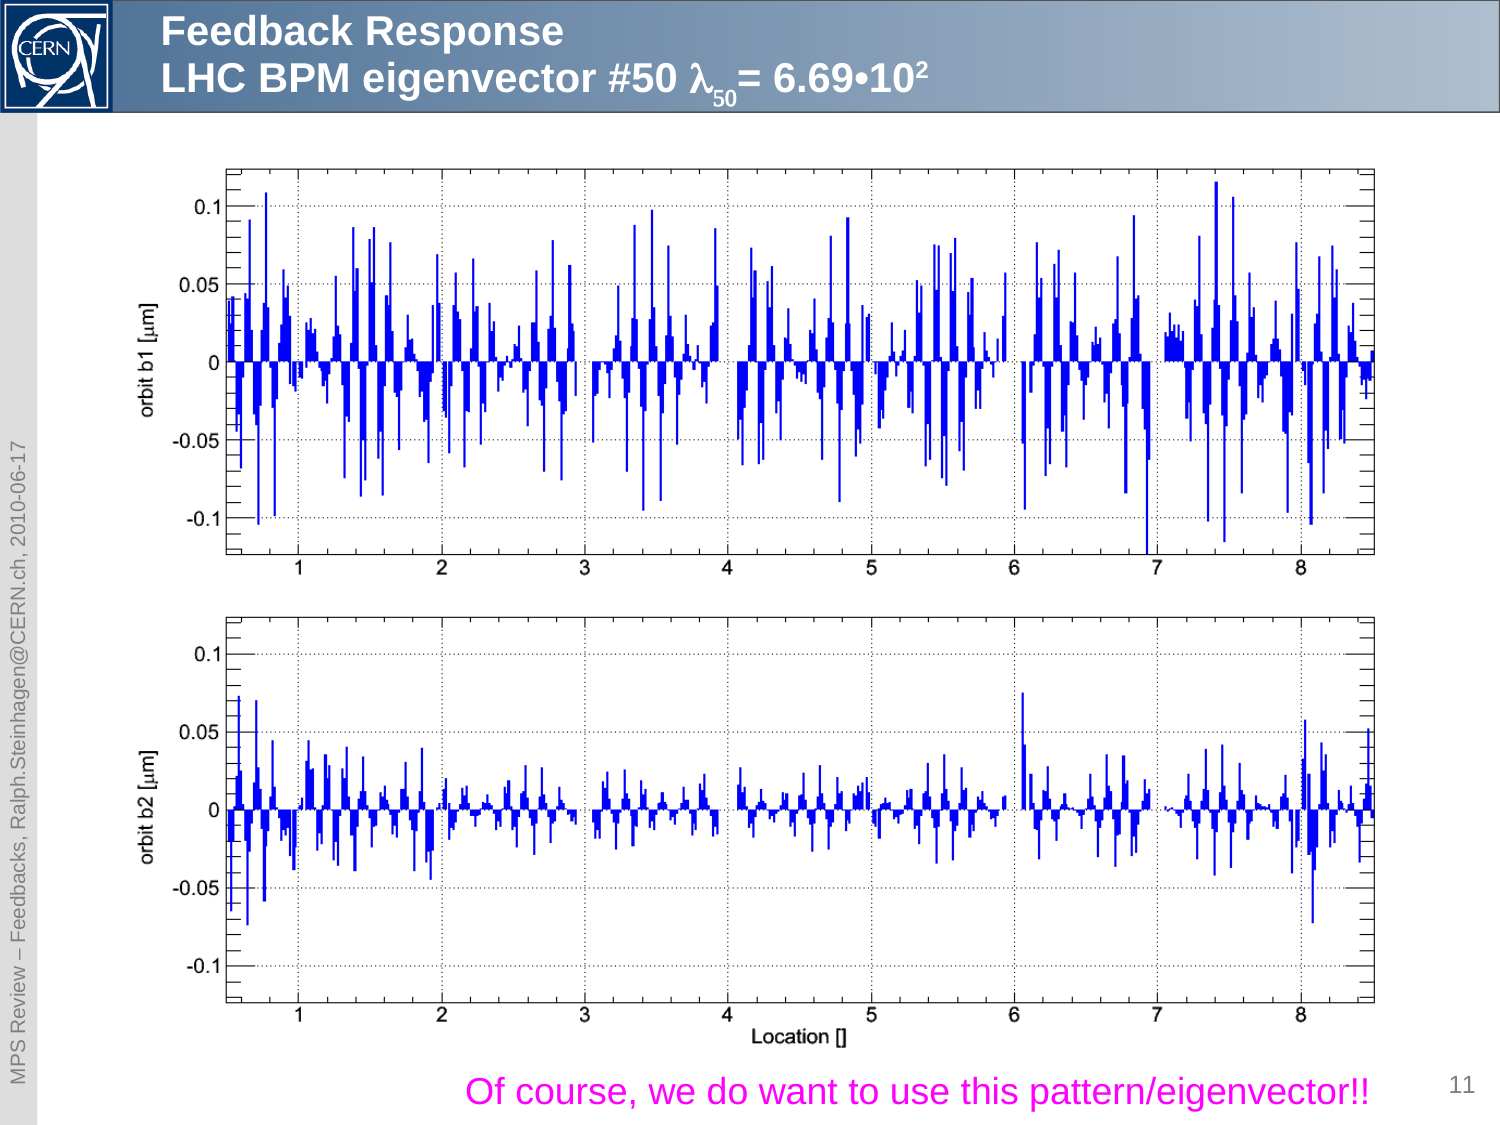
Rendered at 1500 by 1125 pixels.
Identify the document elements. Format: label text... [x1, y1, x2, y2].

picture [0, 0, 113, 113]
text_box Of course, we do want to use this pattern/eigenvector!! [450, 1062, 1383, 1120]
picture [96, 160, 1400, 1063]
title Feedback Response LHC BPM eigenvector #50 l50= 6.69•102 [160, 5, 1340, 114]
